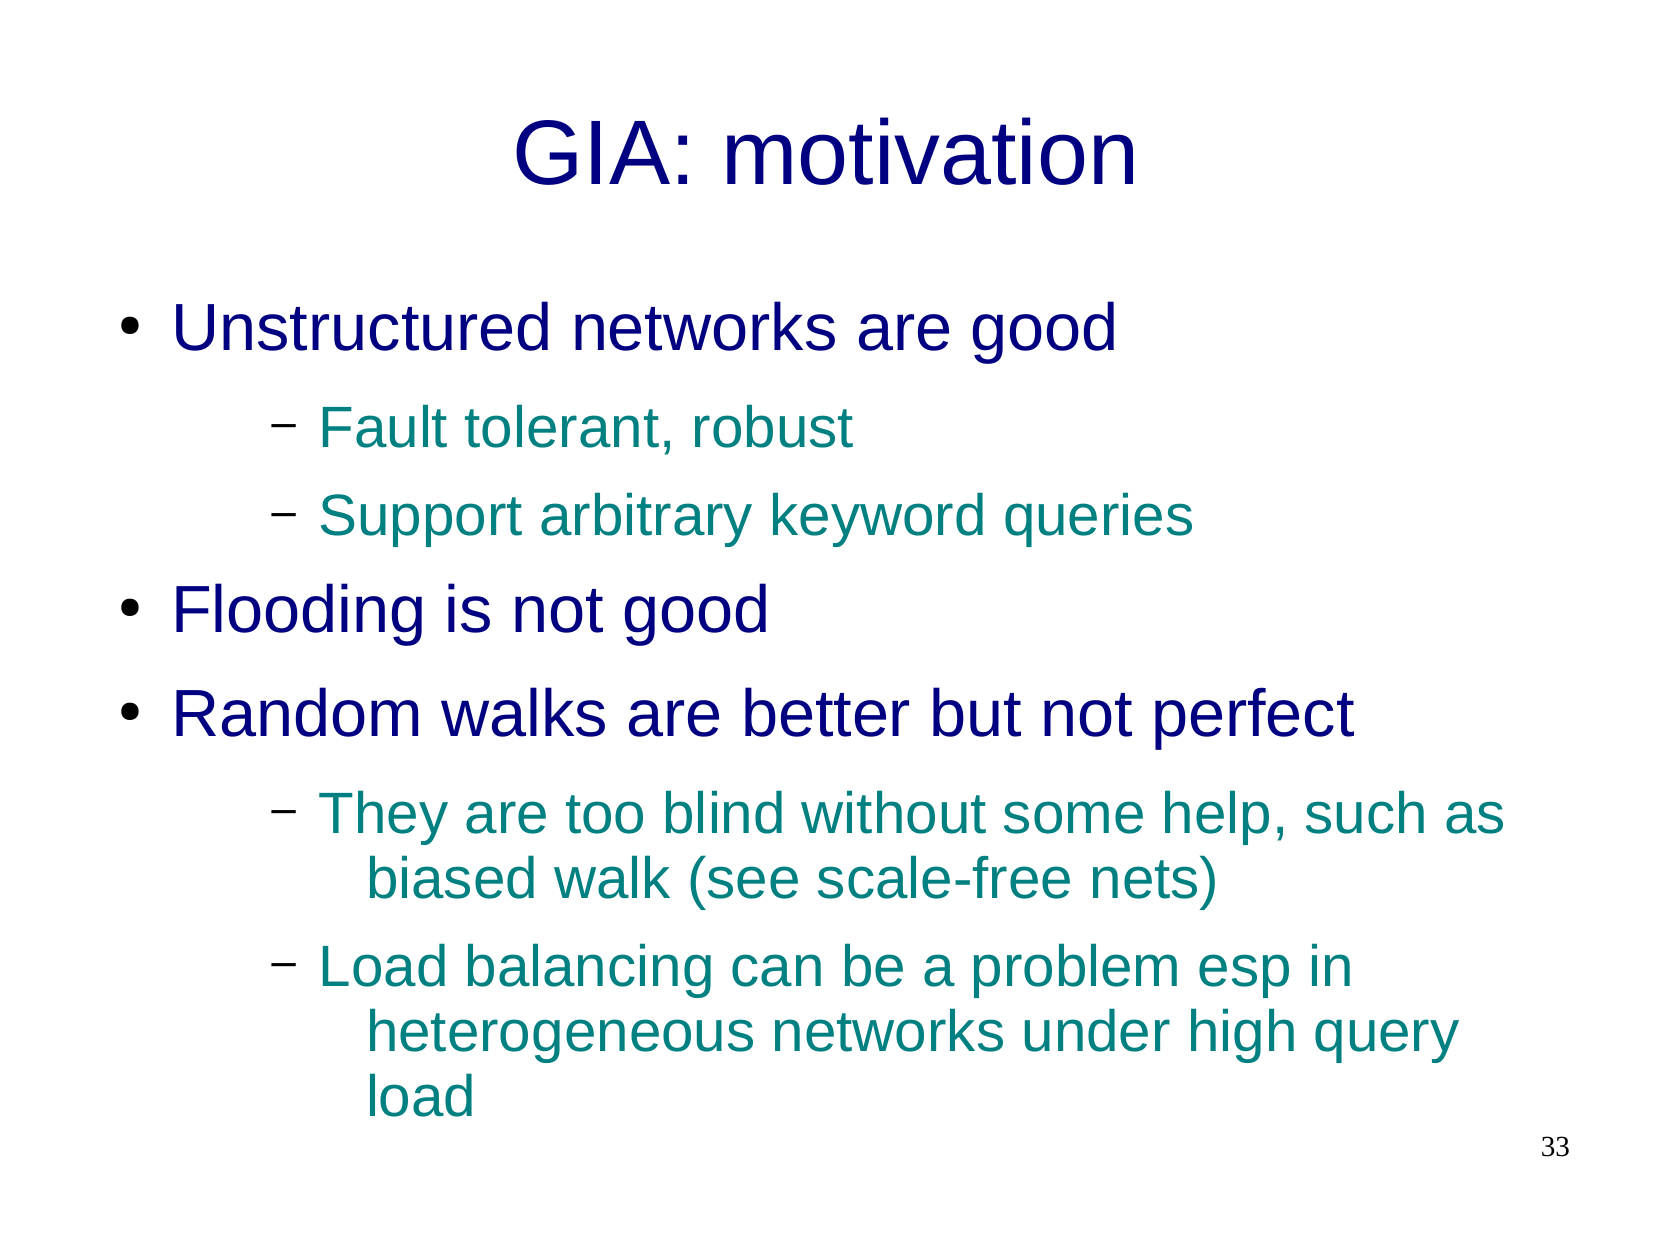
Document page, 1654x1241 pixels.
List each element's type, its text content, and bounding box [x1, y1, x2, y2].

title GIA: motivation [82, 49, 1571, 257]
list Unstructured networks are good Fault tolerant, robust Support arbitrary keyword queries Flooding is not good Random walks are better but not perfect They are too blind without some help, such as biased walk (see scale-free nets) Load balancing can be a problem esp in heterogeneous networks under high query load [82, 290, 1571, 1095]
